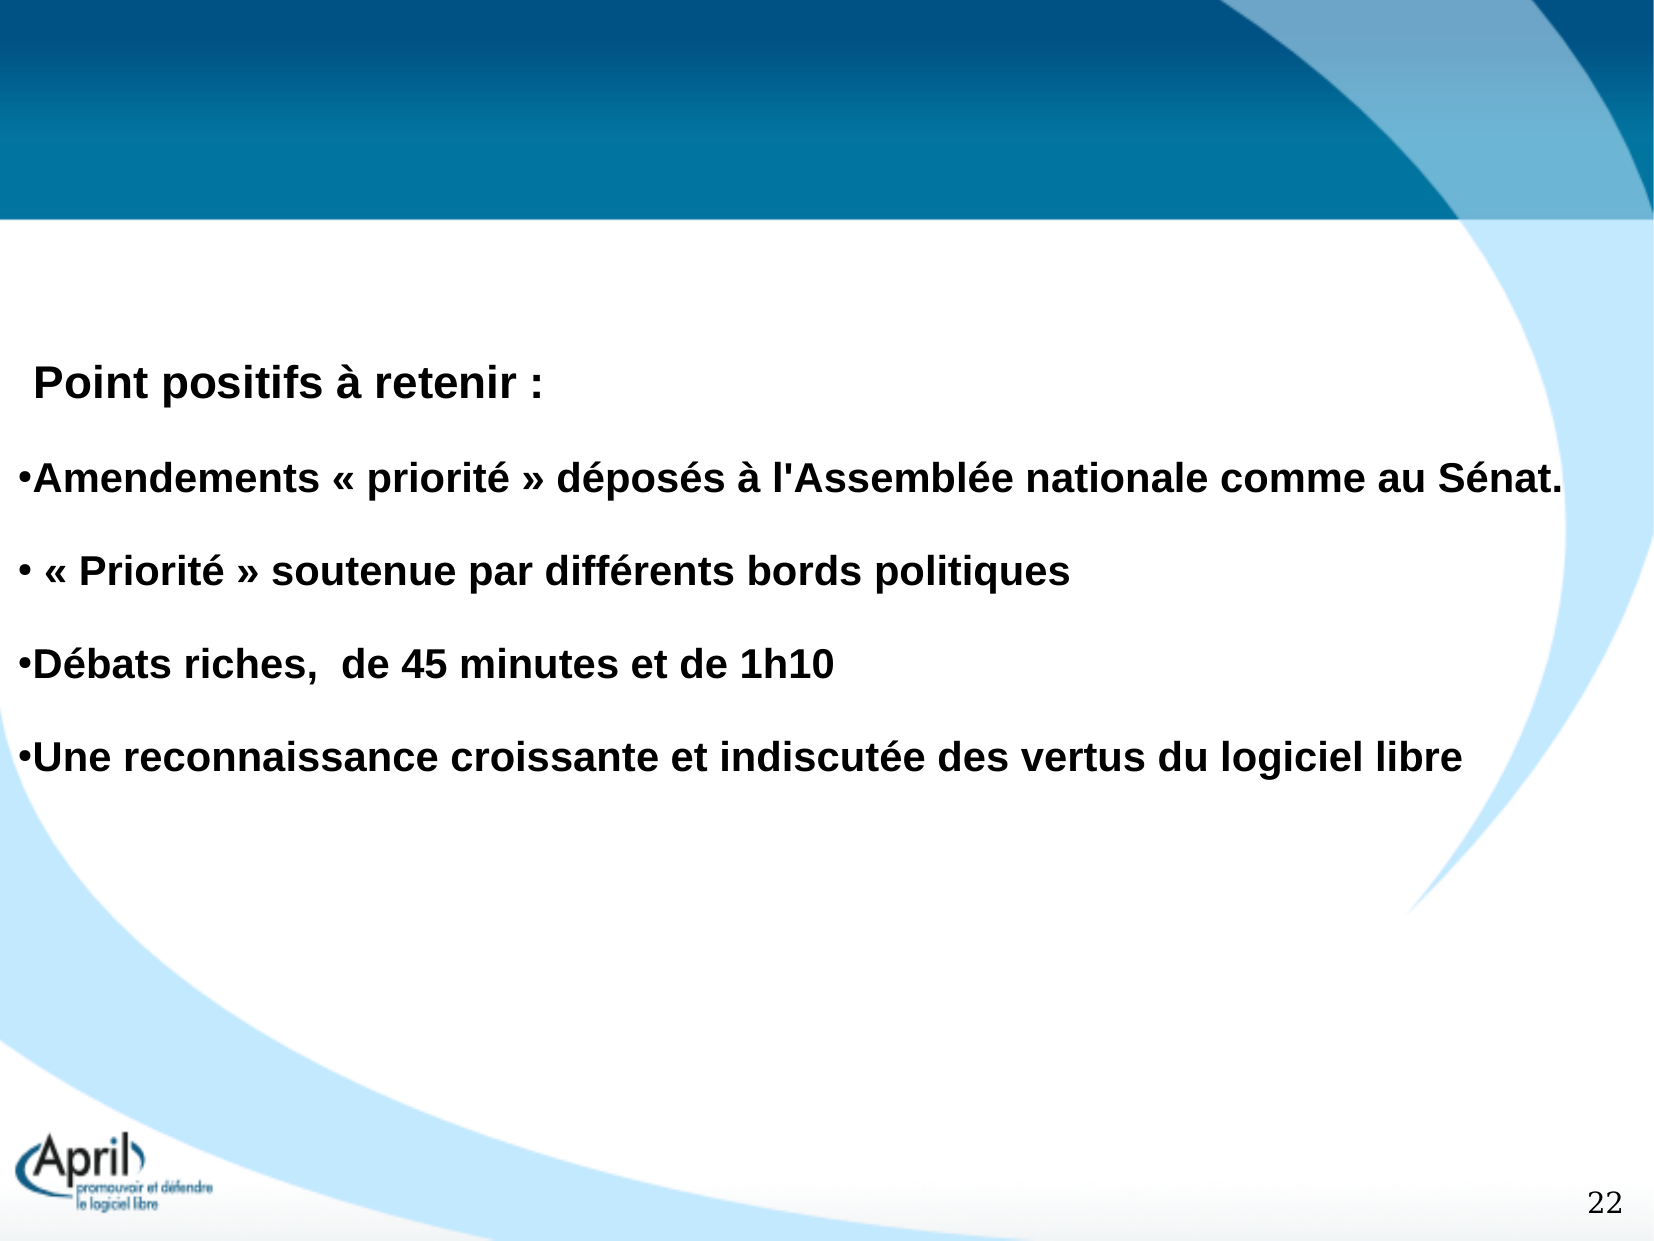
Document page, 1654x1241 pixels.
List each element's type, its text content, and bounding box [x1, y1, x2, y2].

subtitle Point positifs à retenir : Amendements « priorité » déposés à l'Assemblée nationale comme au Sénat. « Priorité » soutenue par différents bords politiques Débats riches, de 45 minutes et de 1h10 Une reconnaissance croissante et indiscutée des vertus du logiciel libre [17, 88, 1595, 1049]
picture [0, 0, 1654, 1241]
